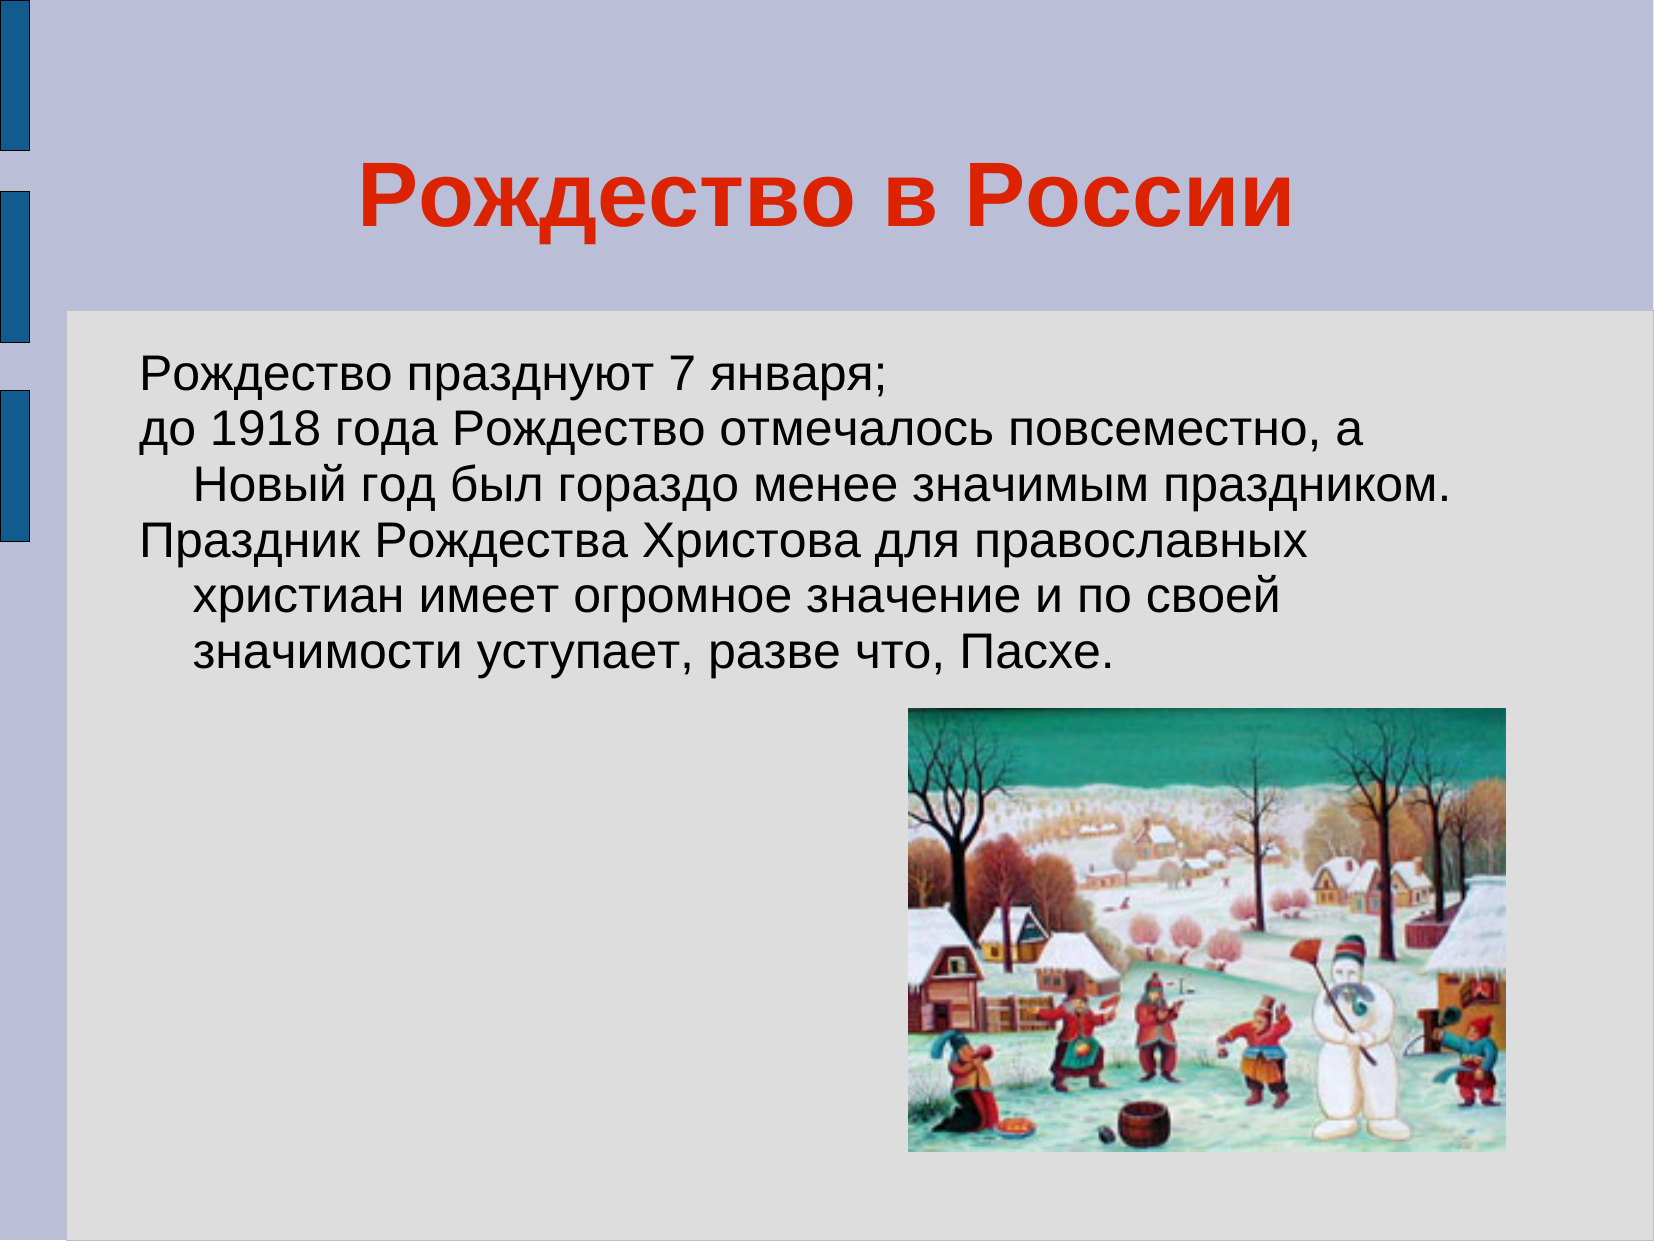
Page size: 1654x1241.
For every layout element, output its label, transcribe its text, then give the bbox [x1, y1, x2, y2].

list Рождество празднуют 7 января; до 1918 года Рождество отмечалось повсеместно, а Новый год был гораздо менее значимым праздником. Праздник Рождества Христова для православных христиан имеет огромное значение и по своей значимости уступает, разве что, Пасхе. [121, 344, 1477, 709]
title Рождество в России [121, 98, 1534, 291]
picture [908, 708, 1506, 1152]
